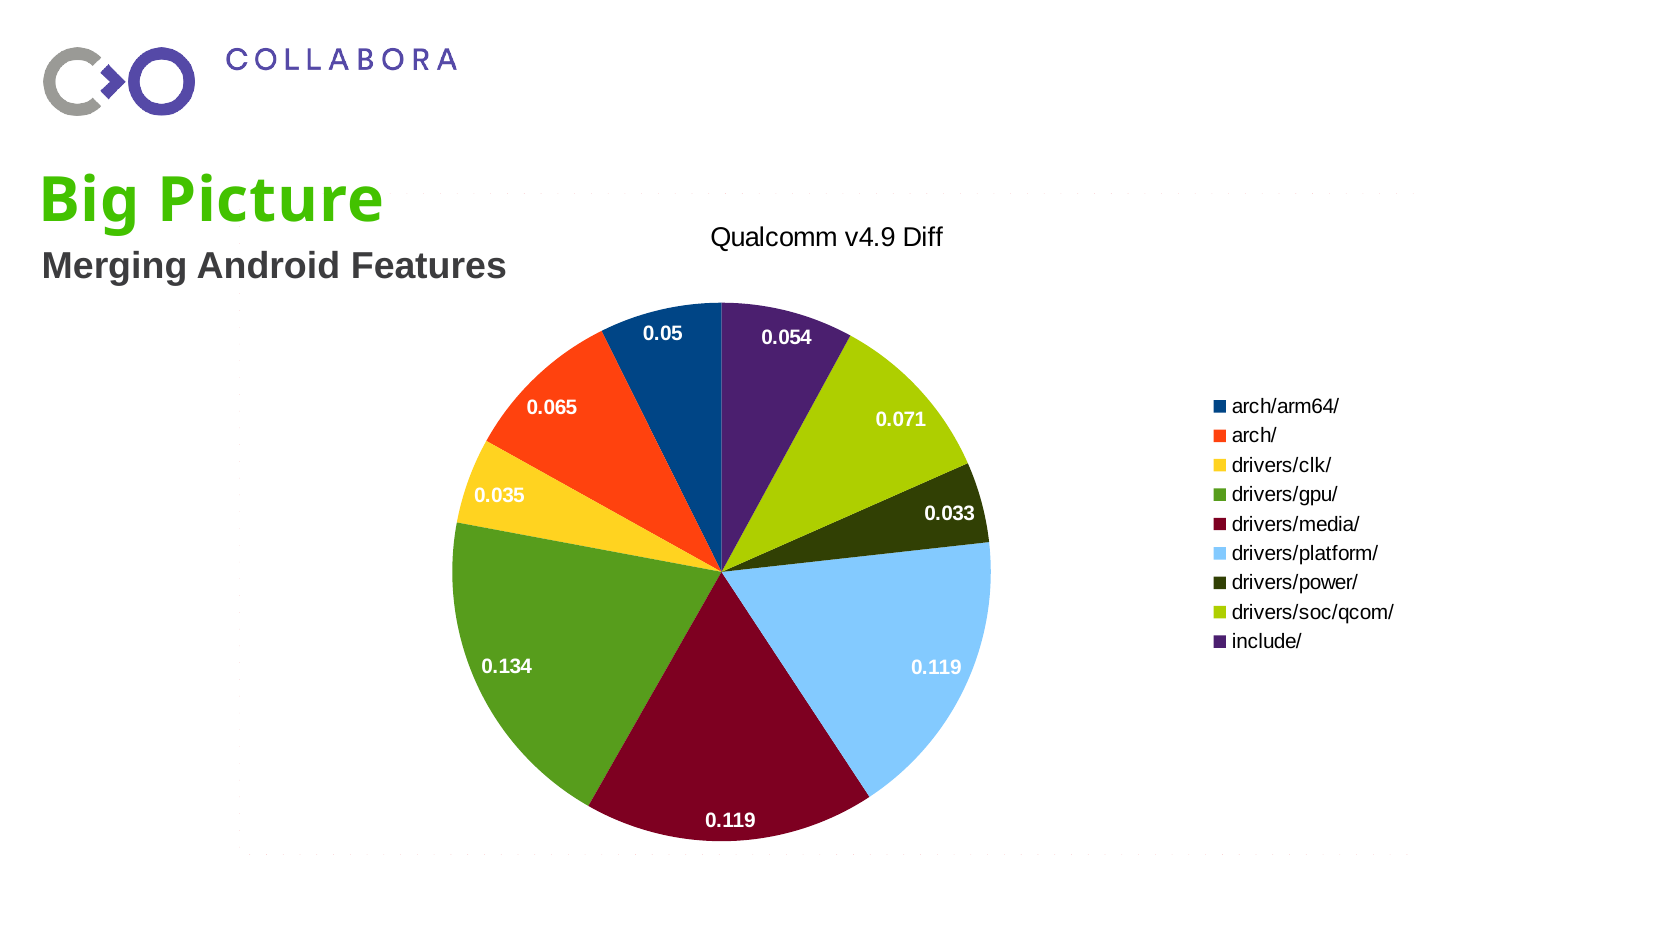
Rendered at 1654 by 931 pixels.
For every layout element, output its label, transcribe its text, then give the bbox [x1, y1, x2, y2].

picture [43, 47, 457, 116]
chart [239, 216, 1414, 240]
title Big Picture [38, 159, 1614, 216]
text_box Merging Android Features [41, 240, 1614, 290]
chart [239, 290, 1414, 855]
